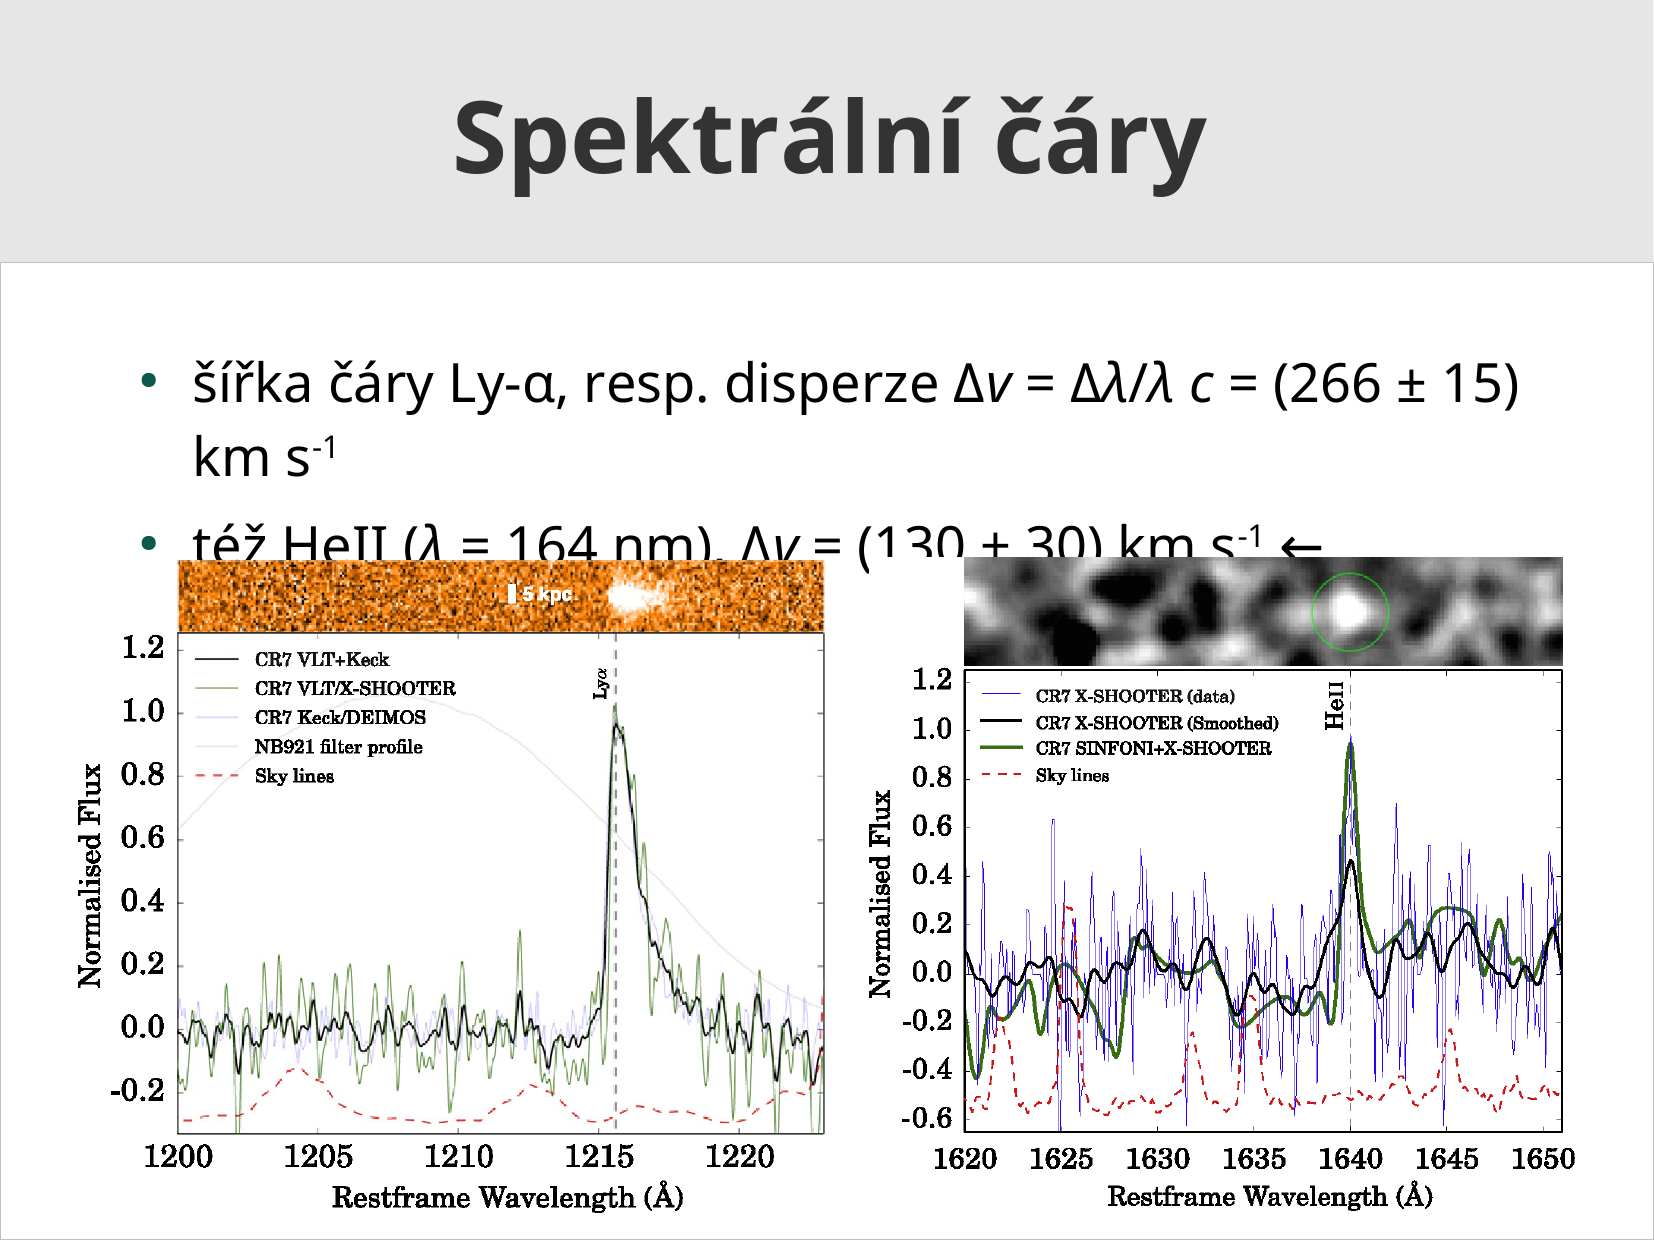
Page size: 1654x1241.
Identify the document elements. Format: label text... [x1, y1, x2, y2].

list šířka čáry Ly-α, resp. disperze Δv = Δλ/λ c = (266 ± 15) km s-1 též HeII (λ = 164 nm), Δv = (130 ± 30) km s-1 ← „smoking gun“ [121, 344, 1575, 1064]
picture [869, 557, 1575, 1211]
picture [78, 560, 829, 1213]
title Spektrální čáry [124, 31, 1537, 239]
